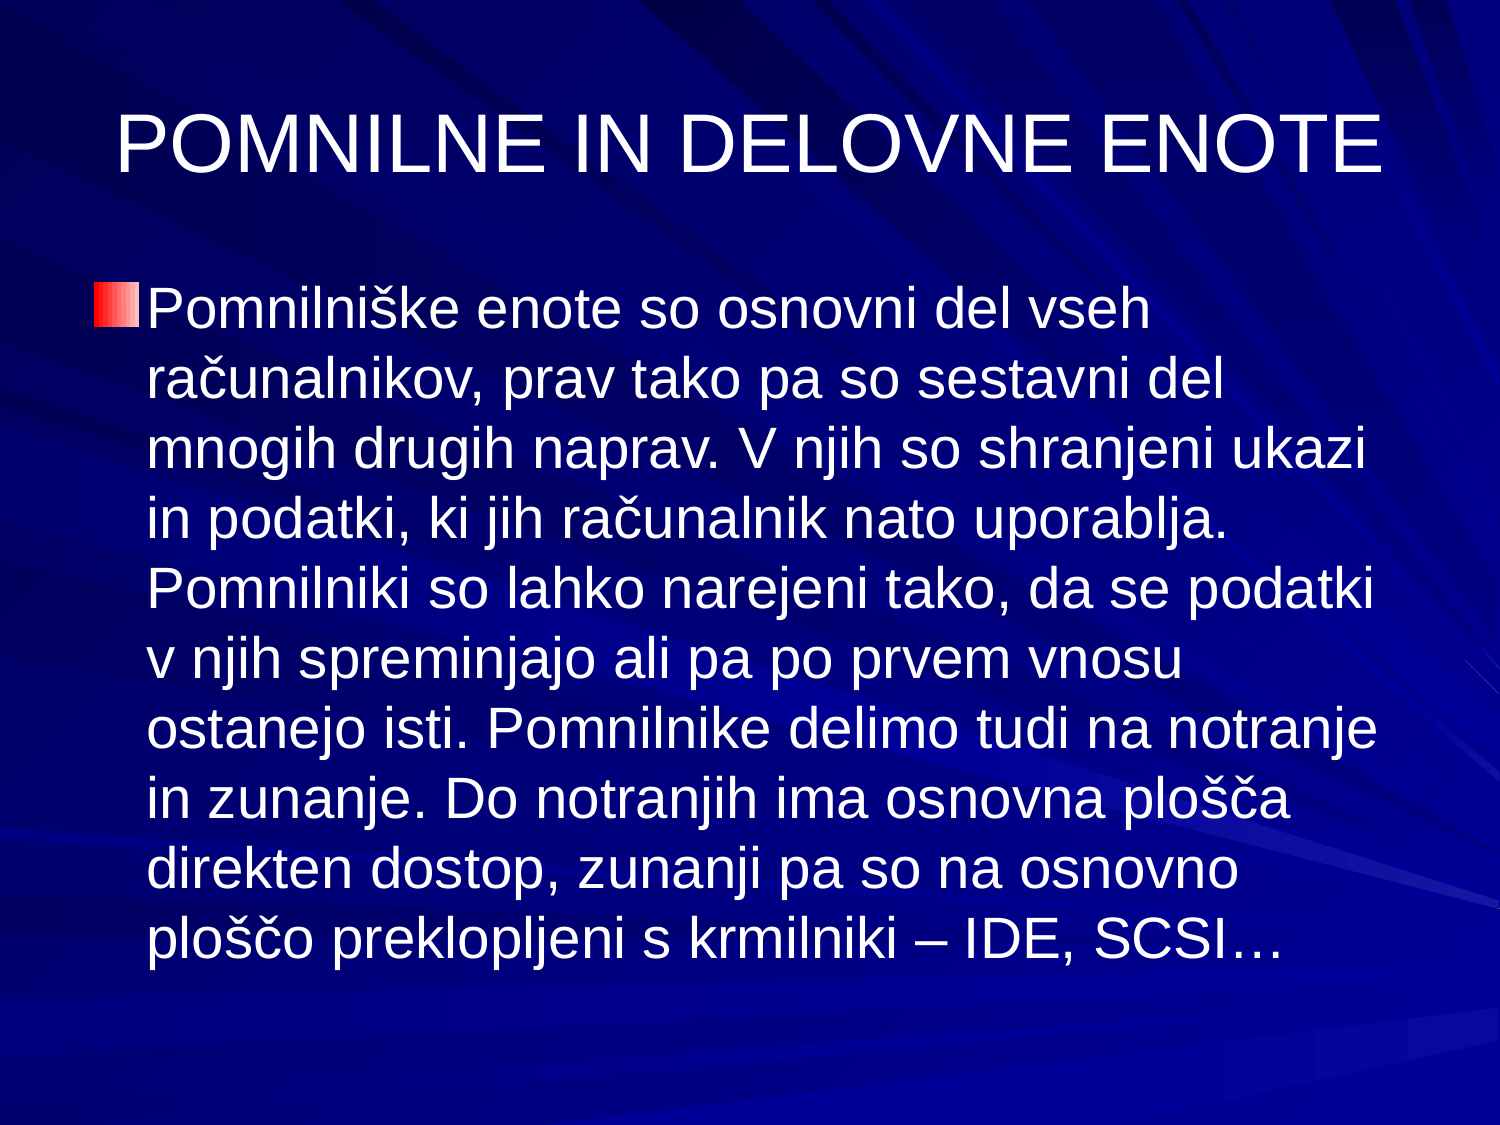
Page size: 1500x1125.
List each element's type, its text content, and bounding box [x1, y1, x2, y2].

list Pomnilniške enote so osnovni del vseh računalnikov, prav tako pa so sestavni del mnogih drugih naprav. V njih so shranjeni ukazi in podatki, ki jih računalnik nato uporablja. Pomnilniki so lahko narejeni tako, da se podatki v njih spreminjajo ali pa po prvem vnosu ostanejo isti. Pomnilnike delimo tudi na notranje in zunanje. Do notranjih ima osnovna plošča direkten dostop, zunanji pa so na osnovno ploščo preklopljeni s krmilniki – IDE, SCSI… [75, 262, 1425, 1006]
title POMNILNE IN DELOVNE ENOTE [75, 45, 1425, 234]
